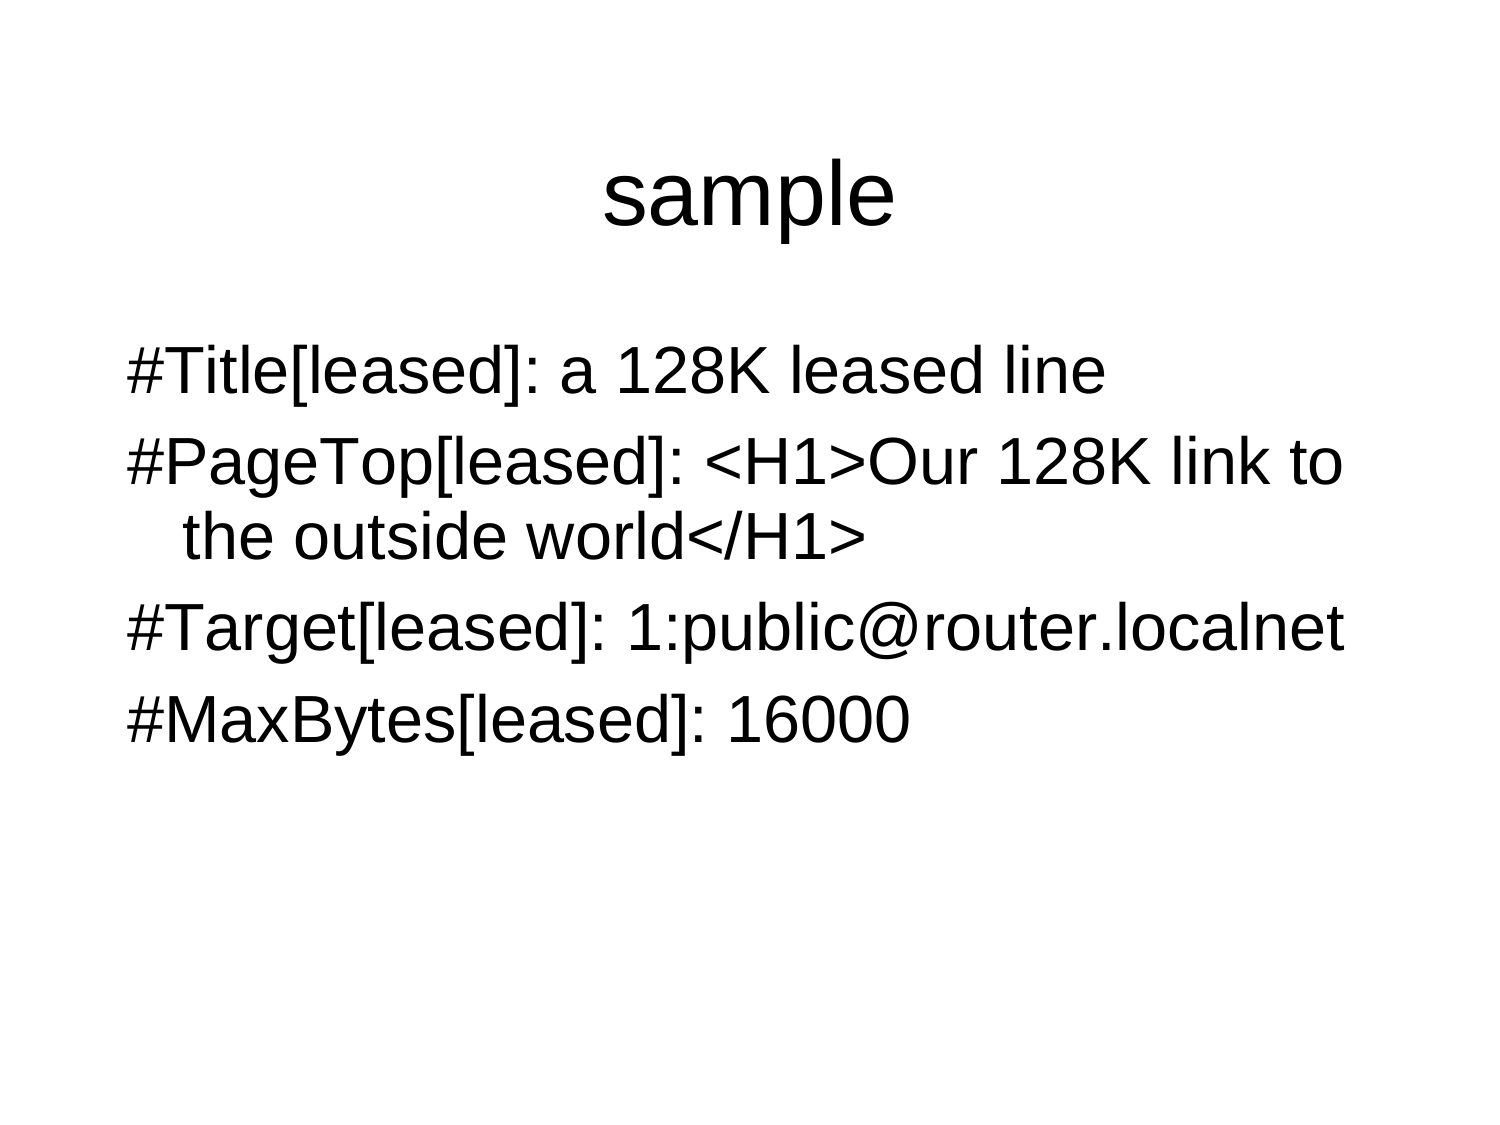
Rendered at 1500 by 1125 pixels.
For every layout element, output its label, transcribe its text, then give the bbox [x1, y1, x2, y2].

title sample [112, 99, 1388, 288]
list #Title[leased]: a 128K leased line #PageTop[leased]: <H1>Our 128K link to the outside world</H1> #Target[leased]: 1:public@router.localnet #MaxBytes[leased]: 16000 [112, 324, 1388, 1001]
